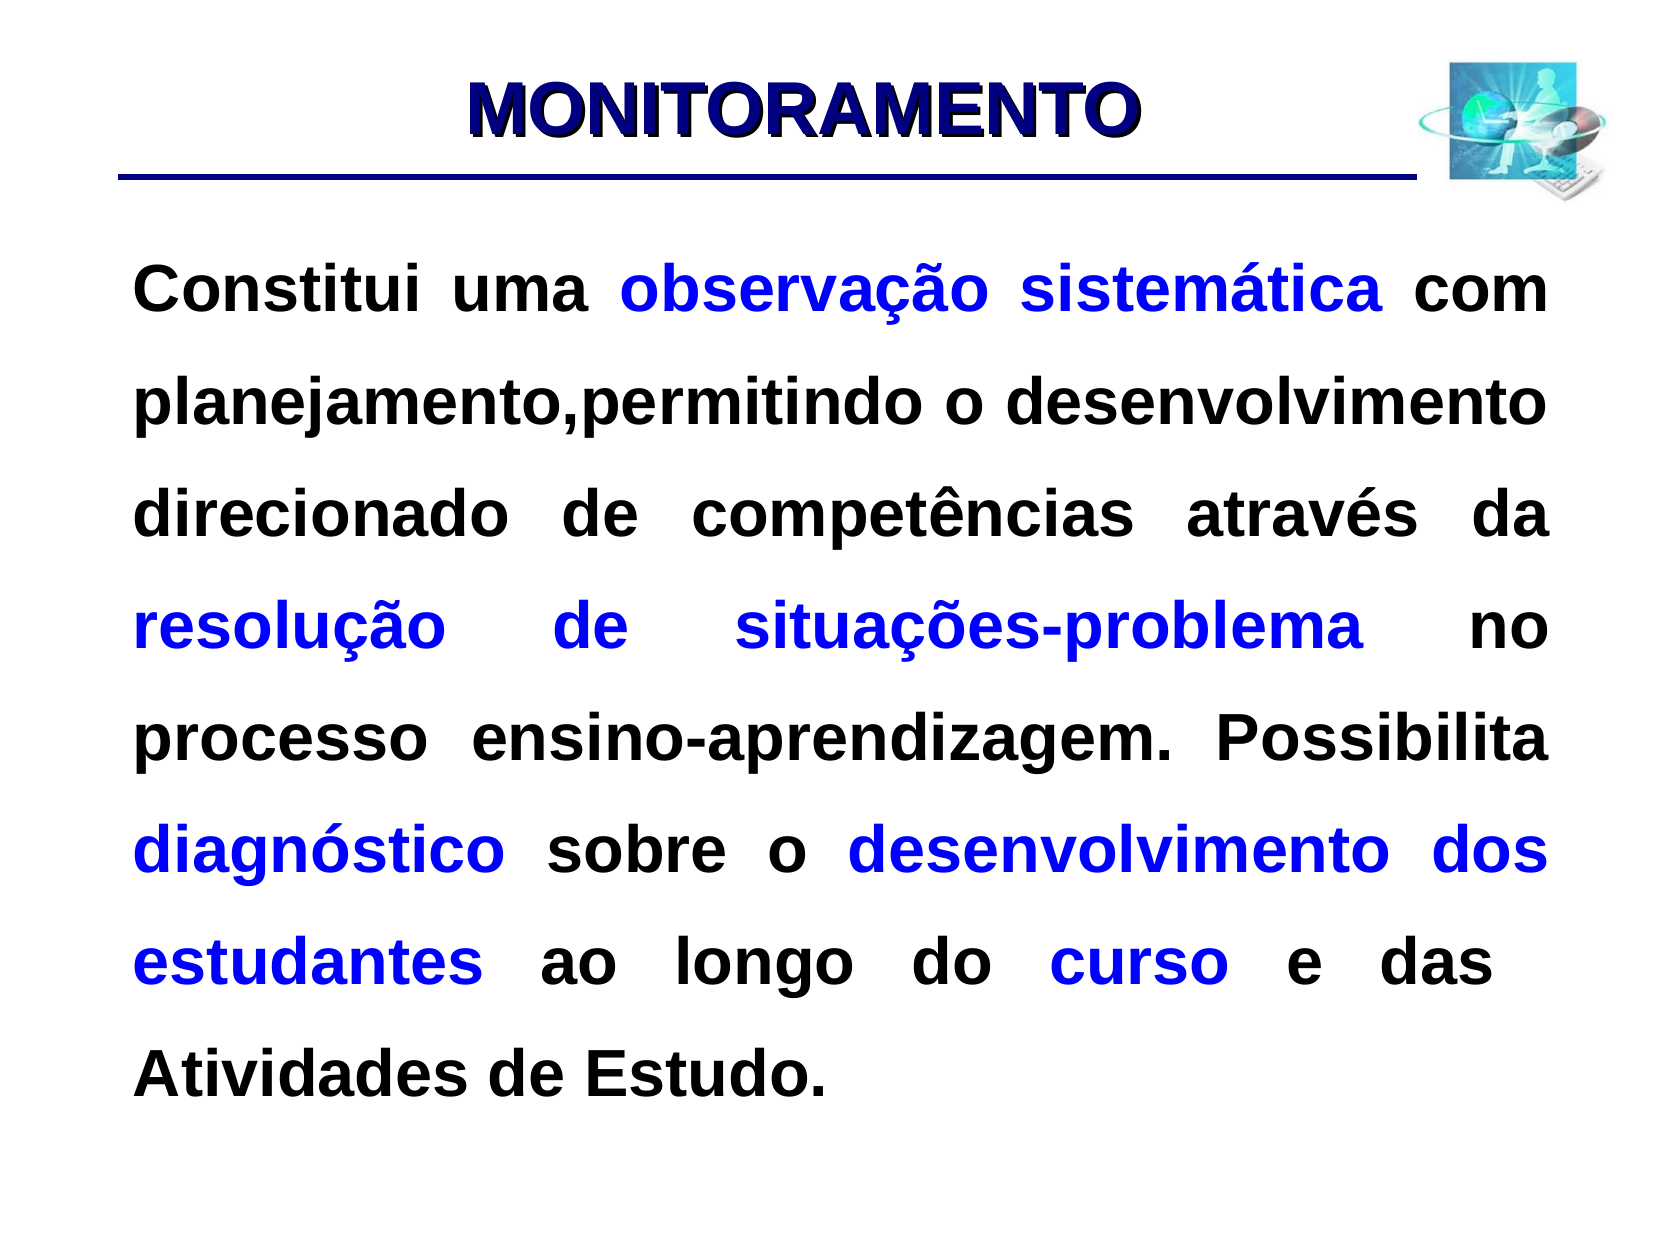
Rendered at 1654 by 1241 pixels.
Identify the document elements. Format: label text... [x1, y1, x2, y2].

text_box Constitui uma observação sistemática com planejamento,permitindo o desenvolvimento direcionado de competências através da resolução de situações-problema no processo ensino-aprendizagem. Possibilita diagnóstico sobre o desenvolvimento dos estudantes ao longo do curso e das Atividades de Estudo. [118, 206, 1565, 1082]
text_box MONITORAMENTO [450, 59, 1175, 178]
picture [1417, 59, 1609, 211]
